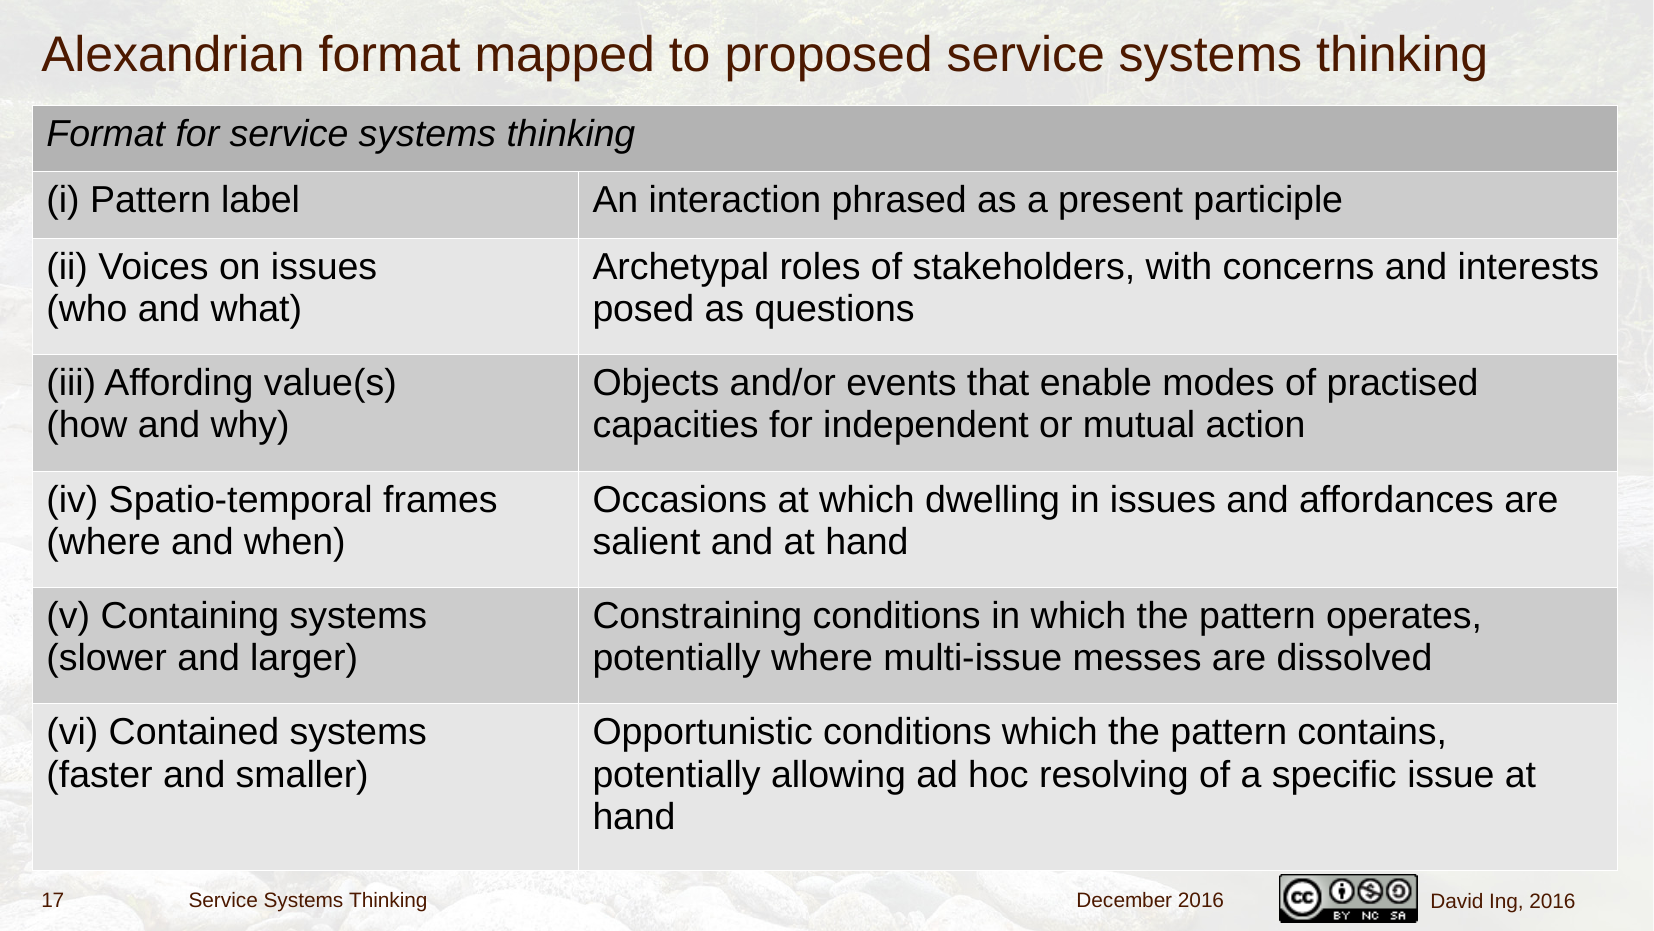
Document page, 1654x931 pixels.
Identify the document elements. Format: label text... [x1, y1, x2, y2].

table_cell (ii) Voices on issues (who and what) [33, 239, 578, 354]
table_cell Constraining conditions in which the pattern operates, potentially where multi-issue messes are dissolved [579, 588, 1617, 703]
table_cell (iv) Spatio-temporal frames (where and when) [33, 472, 578, 587]
table_cell Opportunistic conditions which the pattern contains, potentially allowing ad hoc resolving of a specific issue at hand [579, 704, 1617, 870]
table_header Format for service systems thinking [33, 106, 1617, 171]
table_cell Objects and/or events that enable modes of practised capacities for independent or mutual action [579, 355, 1617, 471]
title Alexandrian format mapped to proposed service systems thinking [41, 30, 1613, 105]
table_cell (iii) Affording value(s) (how and why) [33, 355, 578, 471]
table_cell Archetypal roles of stakeholders, with concerns and interests posed as questions [579, 239, 1617, 354]
table_cell (vi) Contained systems (faster and smaller) [33, 704, 578, 870]
table_cell (v) Containing systems (slower and larger) [33, 588, 578, 703]
table_cell Occasions at which dwelling in issues and affordances are salient and at hand [579, 472, 1617, 587]
table_cell An interaction phrased as a present participle [579, 172, 1617, 238]
picture [0, 0, 1654, 931]
table_cell (i) Pattern label [33, 172, 578, 238]
